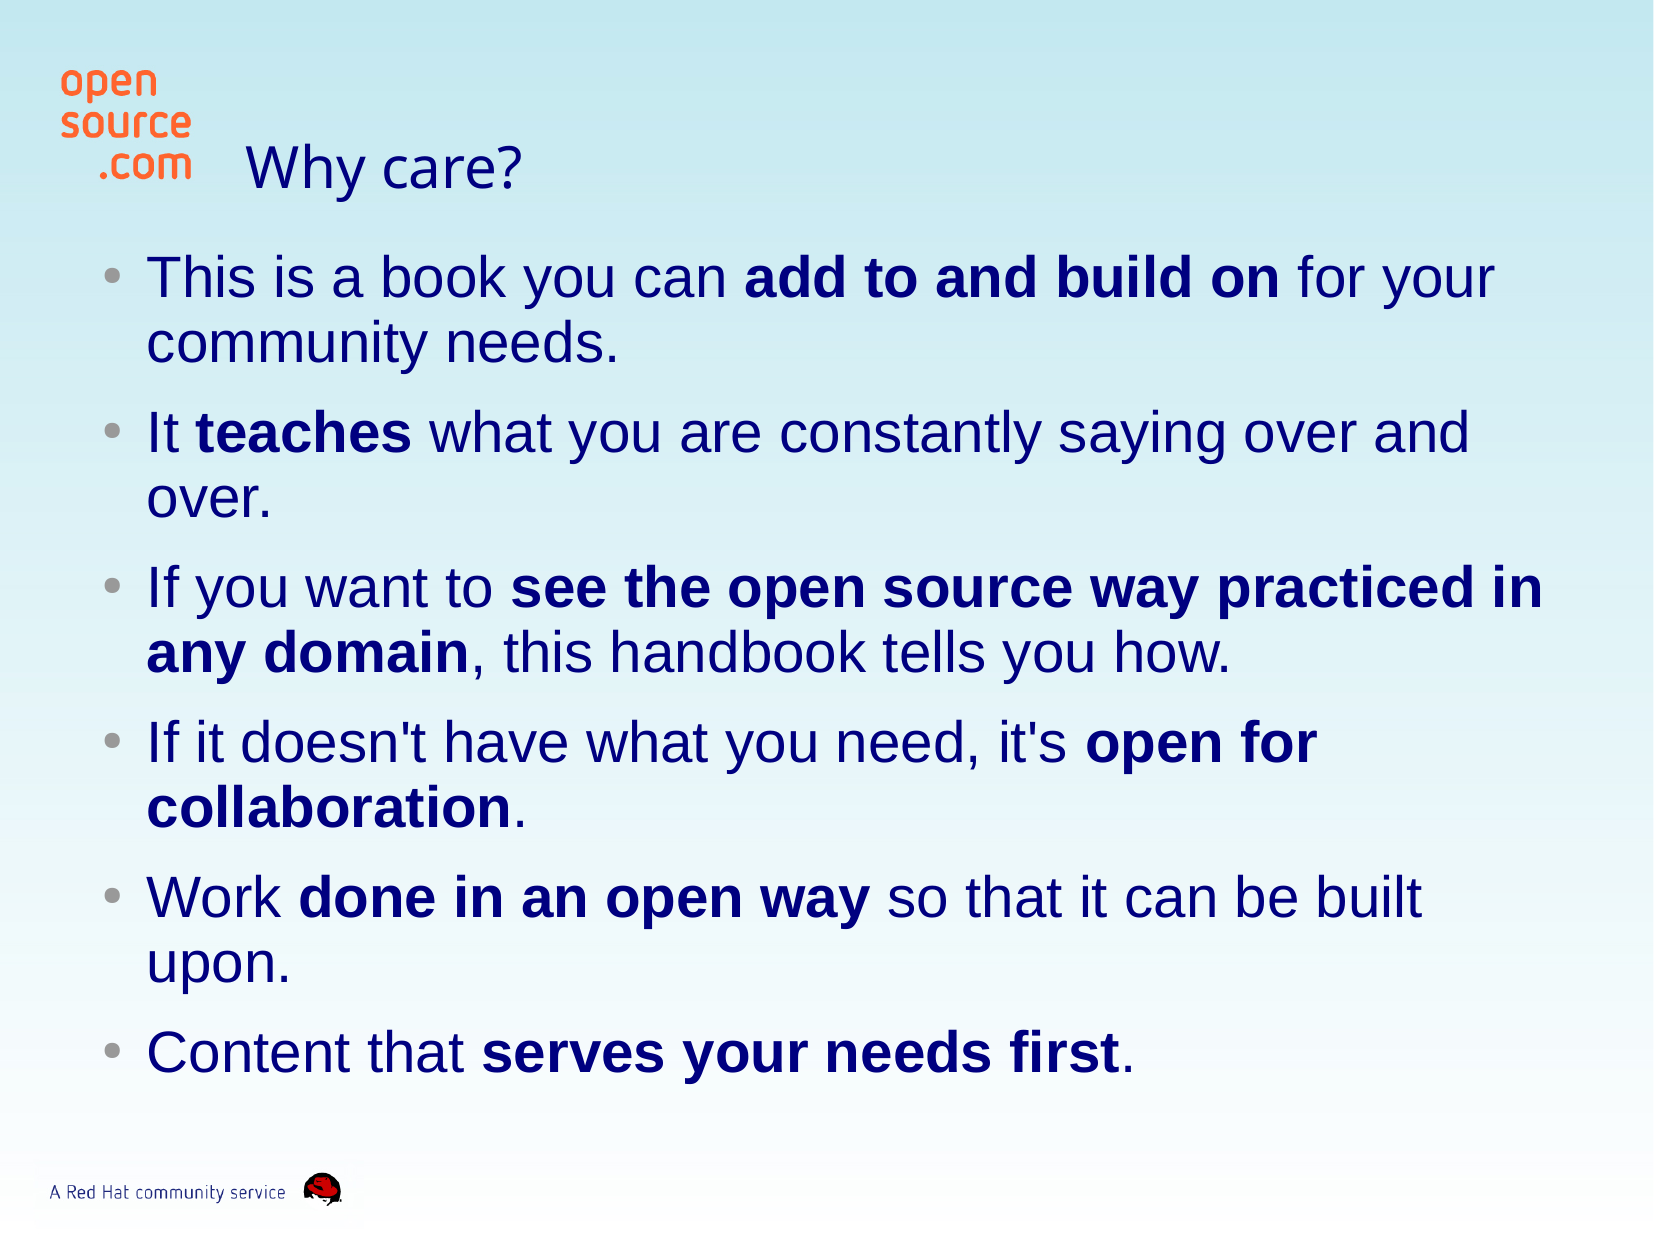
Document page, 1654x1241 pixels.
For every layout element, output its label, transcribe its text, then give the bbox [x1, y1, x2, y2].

picture [0, 0, 1654, 1241]
list This is a book you can add to and build on for your community needs. It teaches what you are constantly saying over and over. If you want to see the open source way practiced in any domain, this handbook tells you how. If it doesn't have what you need, it's open for collaboration. Work done in an open way so that it can be built upon. Content that serves your needs first. [86, 244, 1576, 1086]
text_box Why care? [231, 118, 1570, 202]
